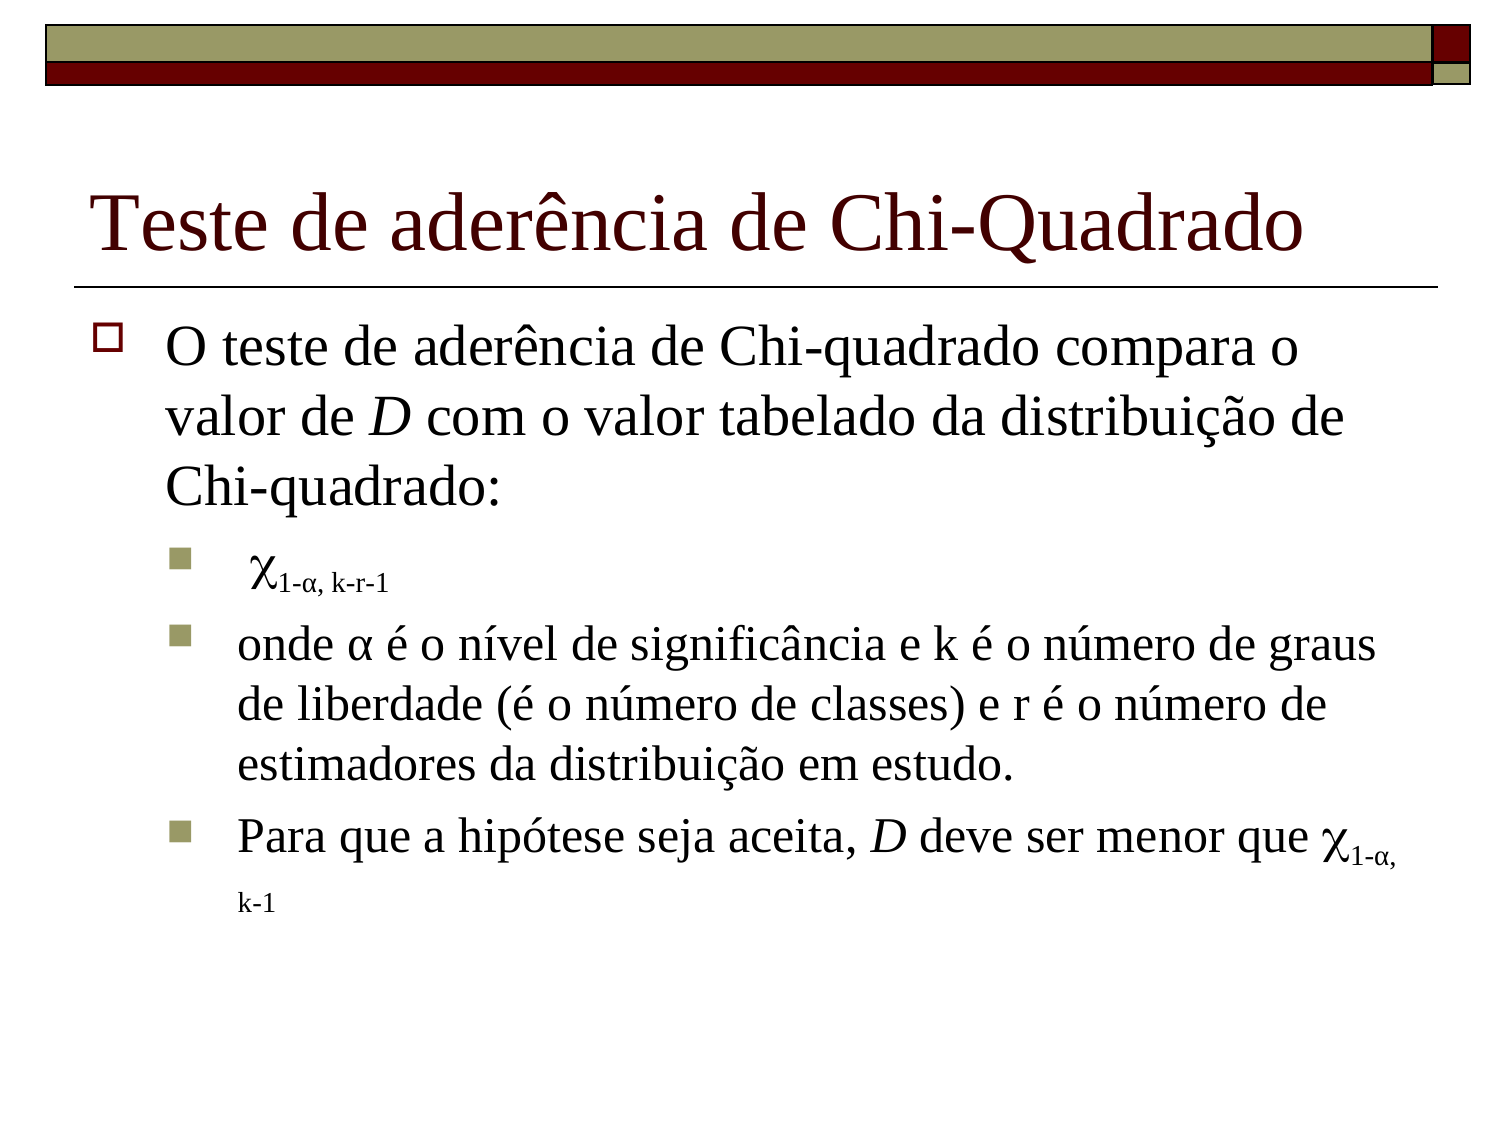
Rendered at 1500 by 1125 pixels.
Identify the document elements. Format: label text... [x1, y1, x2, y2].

title Teste de aderência de Chi-Quadrado [75, 87, 1426, 275]
list O teste de aderência de Chi-quadrado compara o valor de D com o valor tabelado da distribuição de Chi-quadrado: 1-α, k-r-1 onde α é o nível de significância e k é o número de graus de liberdade (é o número de classes) e r é o número de estimadores da distribuição em estudo. Para que a hipótese seja aceita, D deve ser menor que 1-α, k-1 [75, 299, 1426, 1029]
